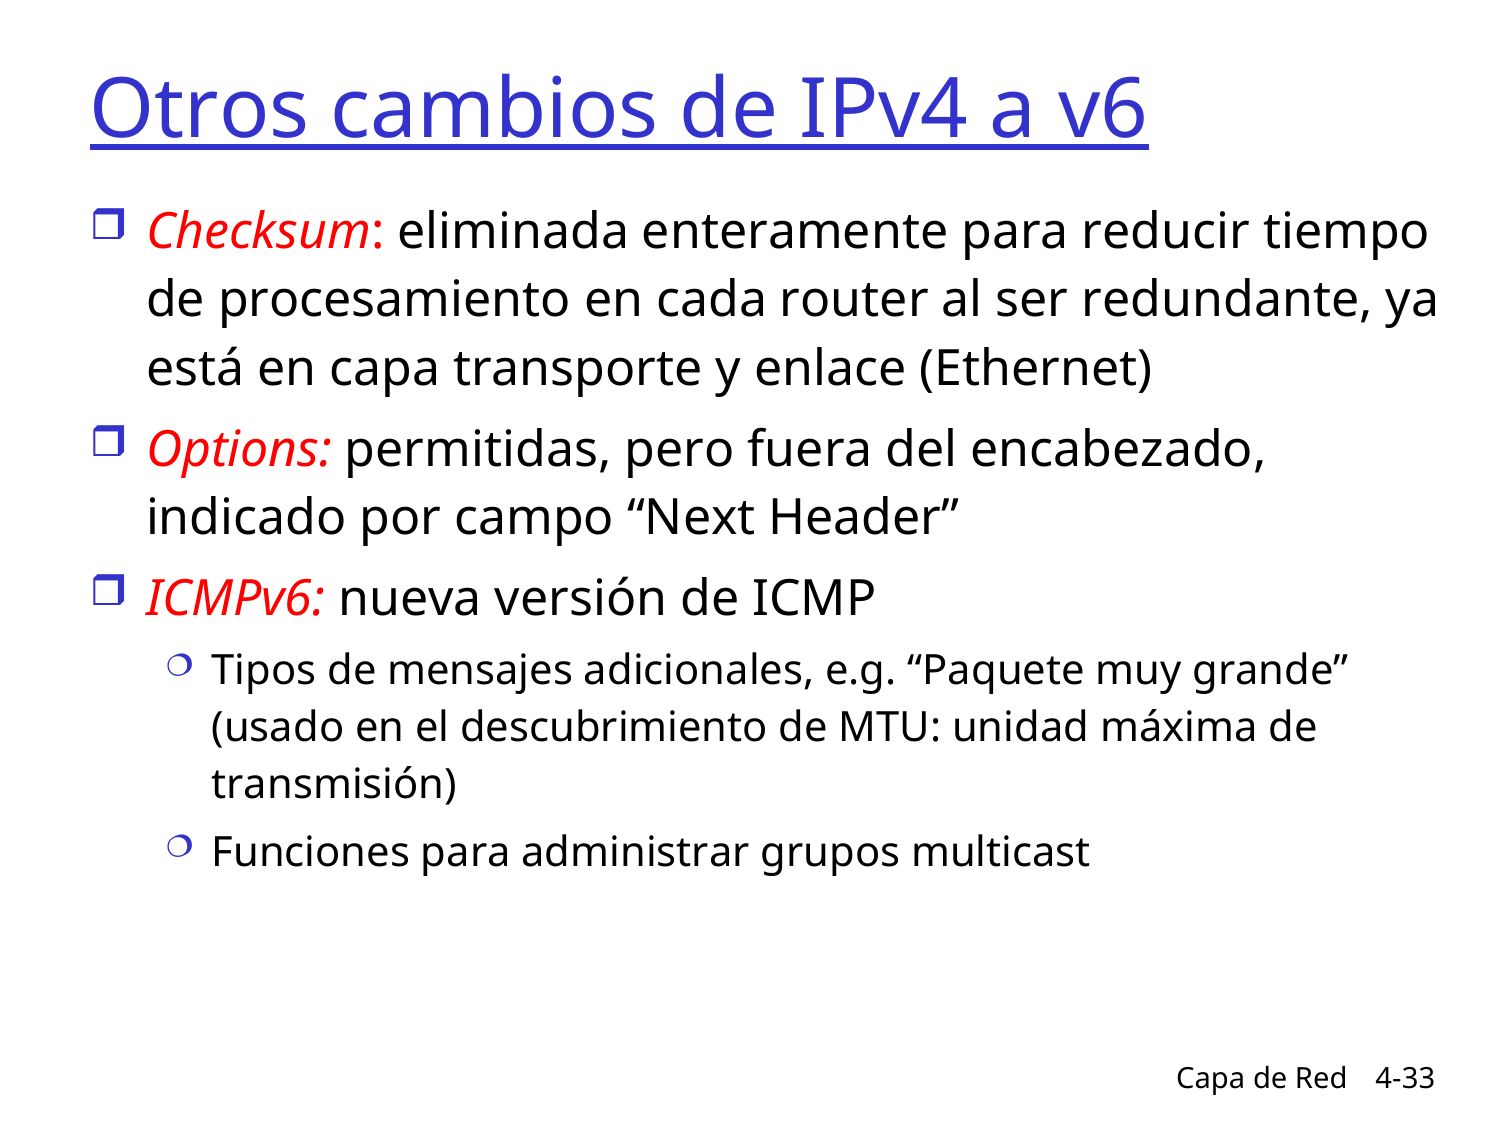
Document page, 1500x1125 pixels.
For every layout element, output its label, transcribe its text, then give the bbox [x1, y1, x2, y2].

list Checksum: eliminada enteramente para reducir tiempo de procesamiento en cada router al ser redundante, ya está en capa transporte y enlace (Ethernet) Options: permitidas, pero fuera del encabezado, indicado por campo “Next Header” ICMPv6: nueva versión de ICMP Tipos de mensajes adicionales, e.g. “Paquete muy grande” (usado en el descubrimiento de MTU: unidad máxima de transmisión) Funciones para administrar grupos multicast [75, 187, 1463, 1044]
title Otros cambios de IPv4 a v6 [75, 15, 1463, 187]
